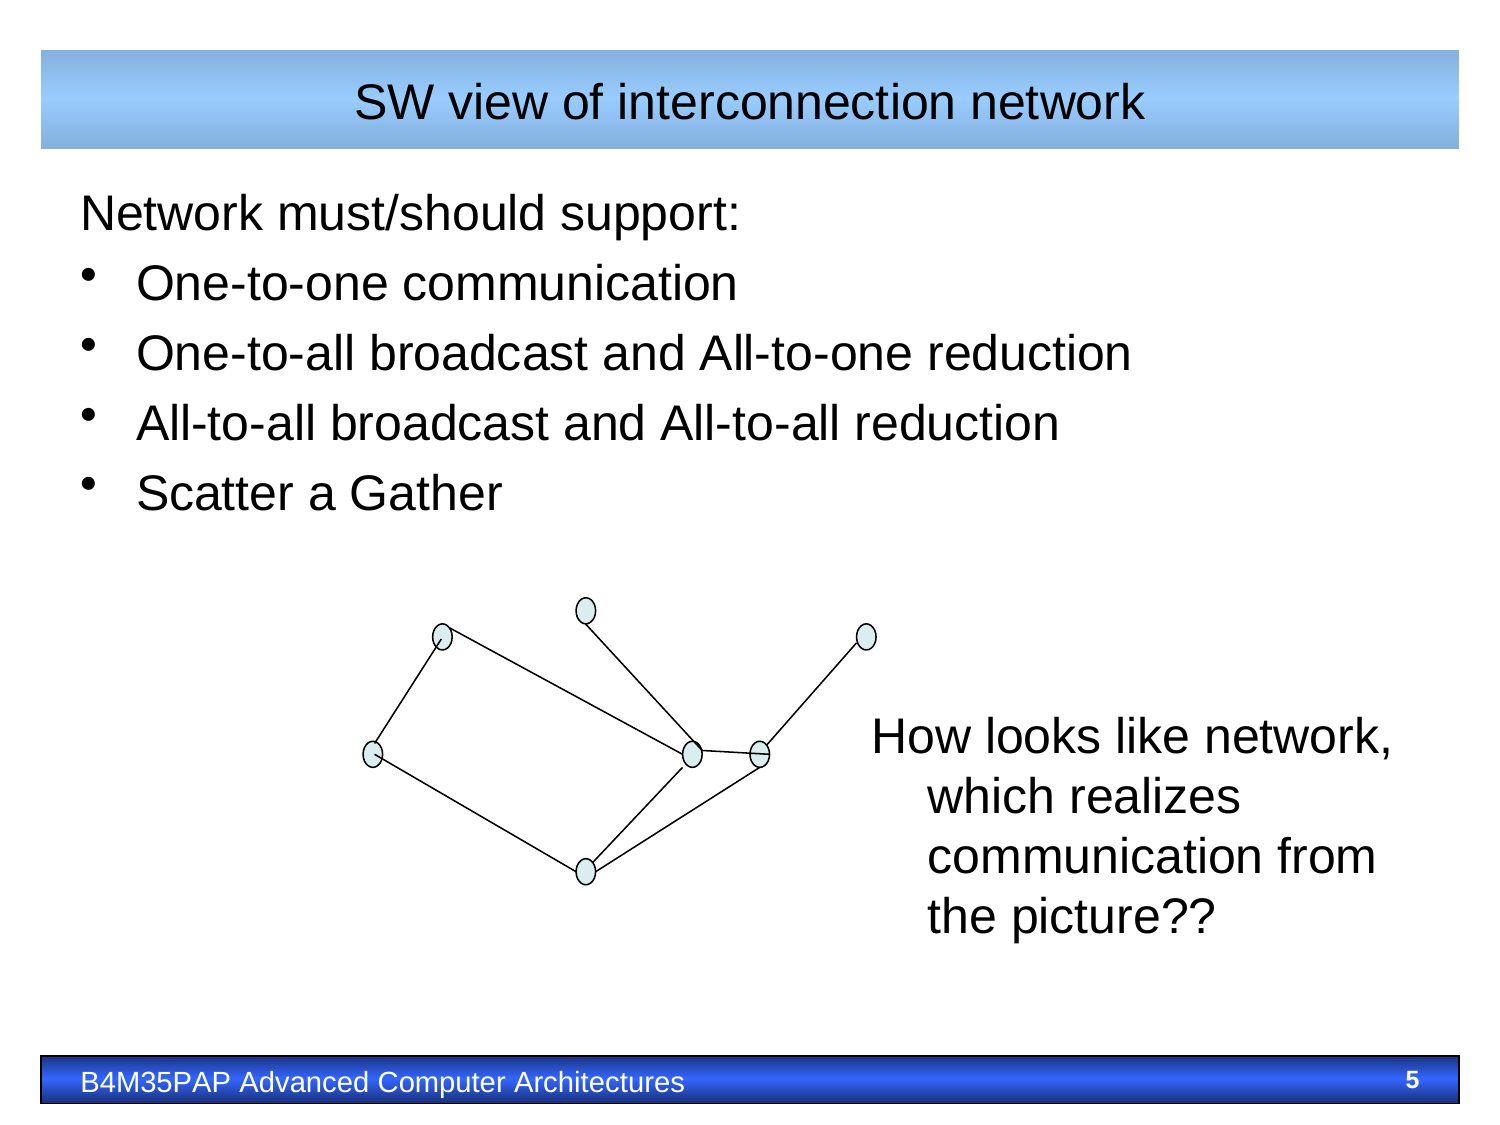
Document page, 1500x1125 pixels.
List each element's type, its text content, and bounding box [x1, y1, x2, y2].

text_box [682, 741, 703, 768]
text_box [576, 858, 596, 885]
text_box [576, 597, 596, 624]
list Network must/should support: One-to-one communication One-to-all broadcast and All-to-one reduction All-to-all broadcast and All-to-all reduction Scatter a Gather [64, 172, 1436, 1000]
title SW view of interconnection network [41, 50, 1459, 149]
text_box [363, 741, 383, 768]
text_box [856, 623, 877, 650]
text_box How looks like network, which realizes communication from the picture?? [856, 695, 1409, 920]
text_box [750, 741, 770, 753]
text_box [750, 755, 770, 768]
text_box [432, 623, 453, 650]
